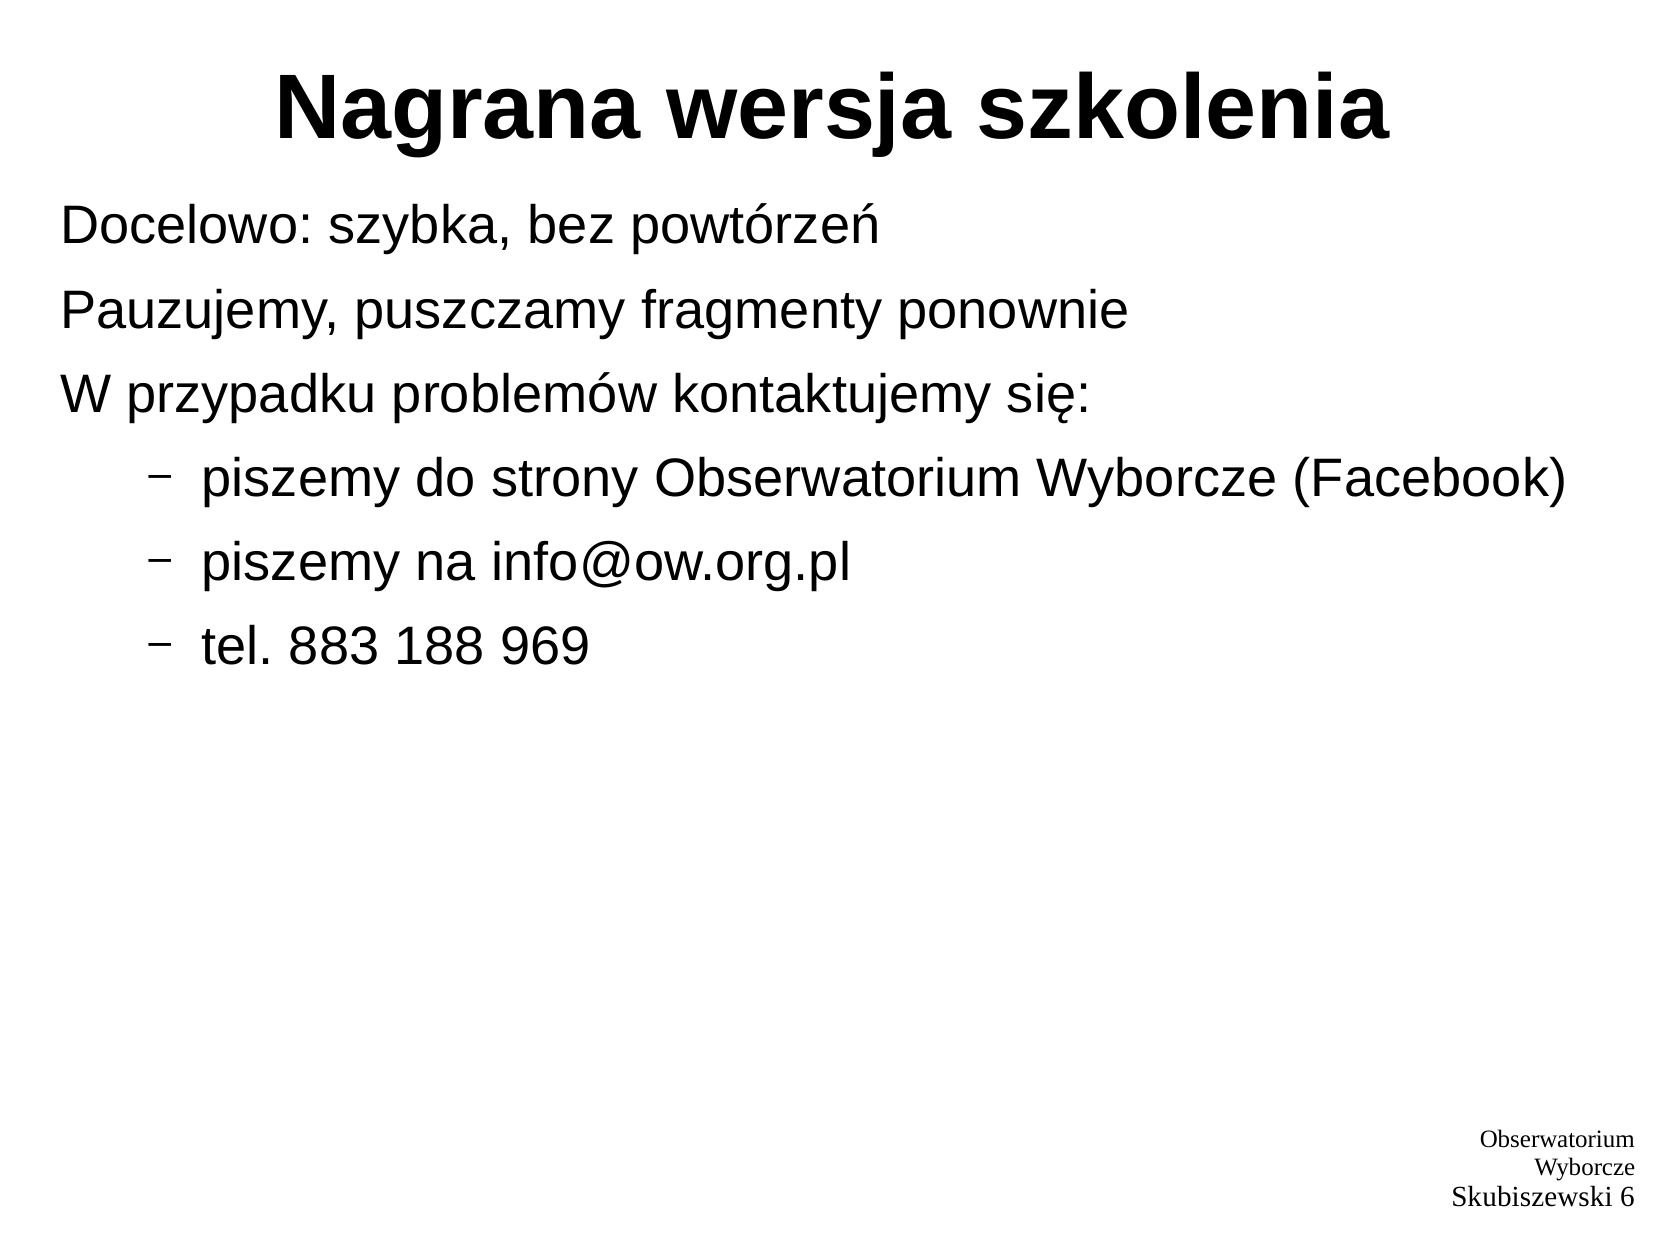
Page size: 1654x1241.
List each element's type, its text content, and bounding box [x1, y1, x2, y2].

list Docelowo: szybka, bez powtórzeń Pauzujemy, puszczamy fragmenty ponownie W przypadku problemów kontaktujemy się: piszemy do strony Obserwatorium Wyborcze (Facebook) piszemy na info@ow.org.pl tel. 883 188 969 [60, 195, 1613, 1126]
title Nagrana wersja szkolenia [30, 47, 1636, 166]
